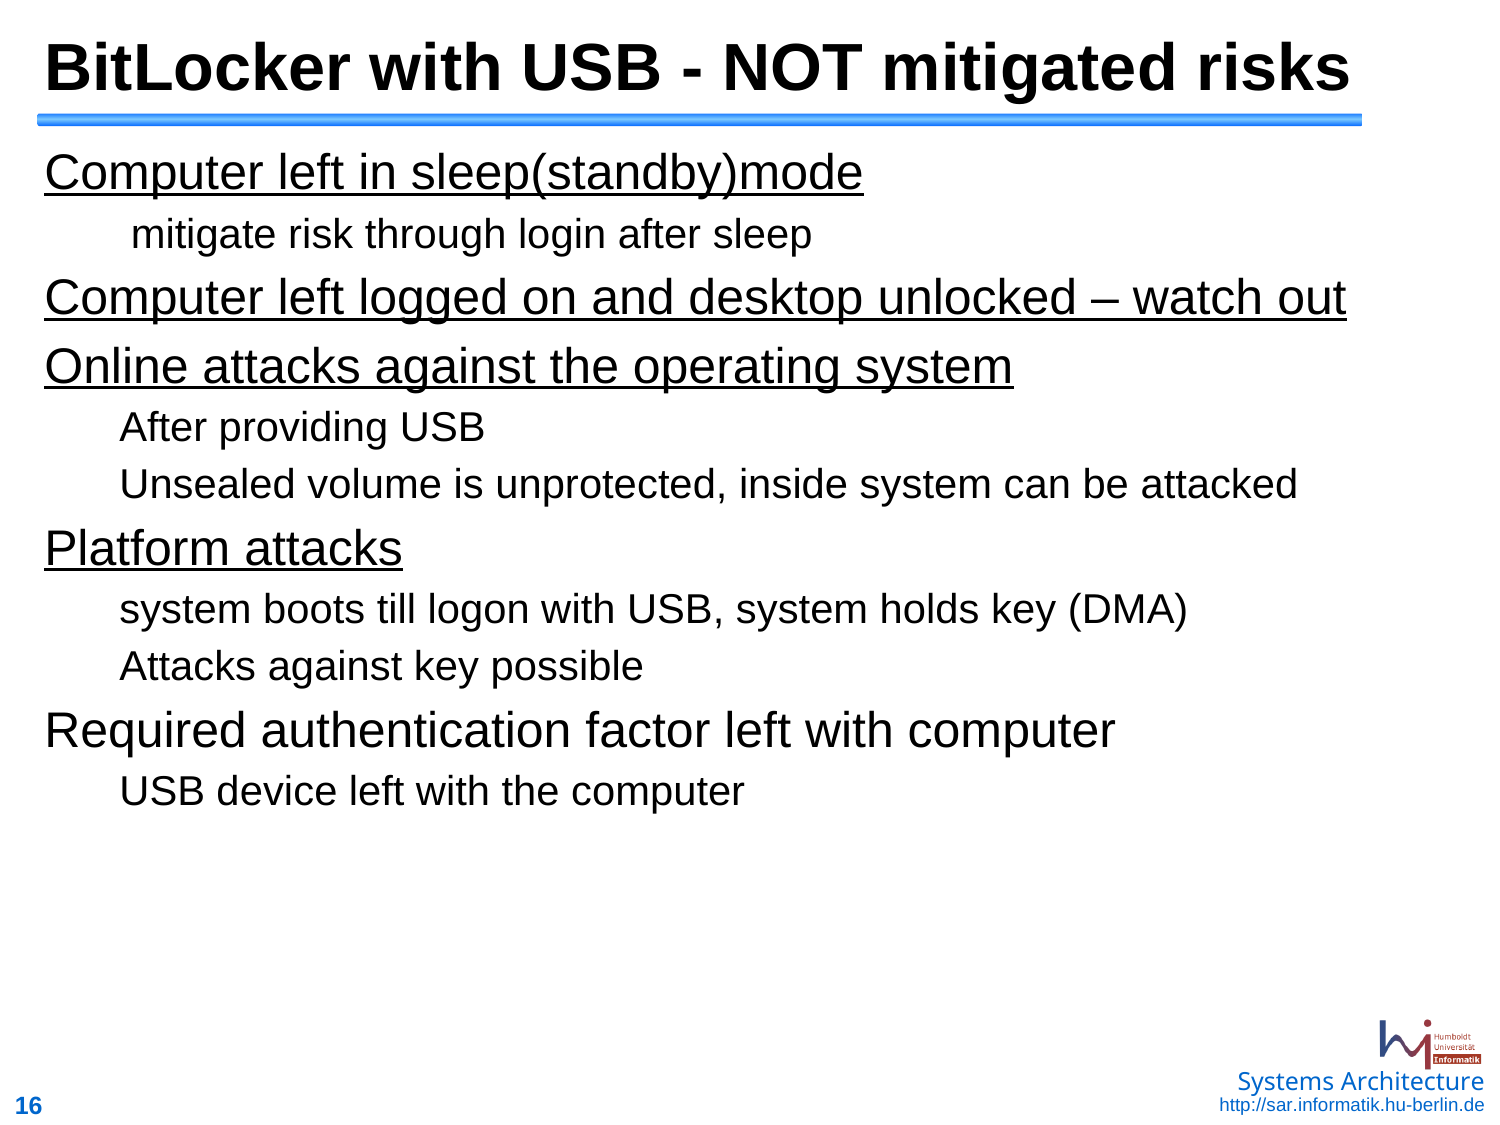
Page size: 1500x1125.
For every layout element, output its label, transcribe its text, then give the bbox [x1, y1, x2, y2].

picture [1376, 1059, 1483, 1071]
title BitLocker with USB - NOT mitigated risks [29, 16, 1500, 118]
list Computer left in sleep(standby)mode mitigate risk through login after sleep Computer left logged on and desktop unlocked – watch out Online attacks against the operating system After providing USB Unsealed volume is unprotected, inside system can be attacked Platform attacks system boots till logon with USB, system holds key (DMA) Attacks against key possible Required authentication factor left with computer USB device left with the computer [29, 137, 1500, 1059]
